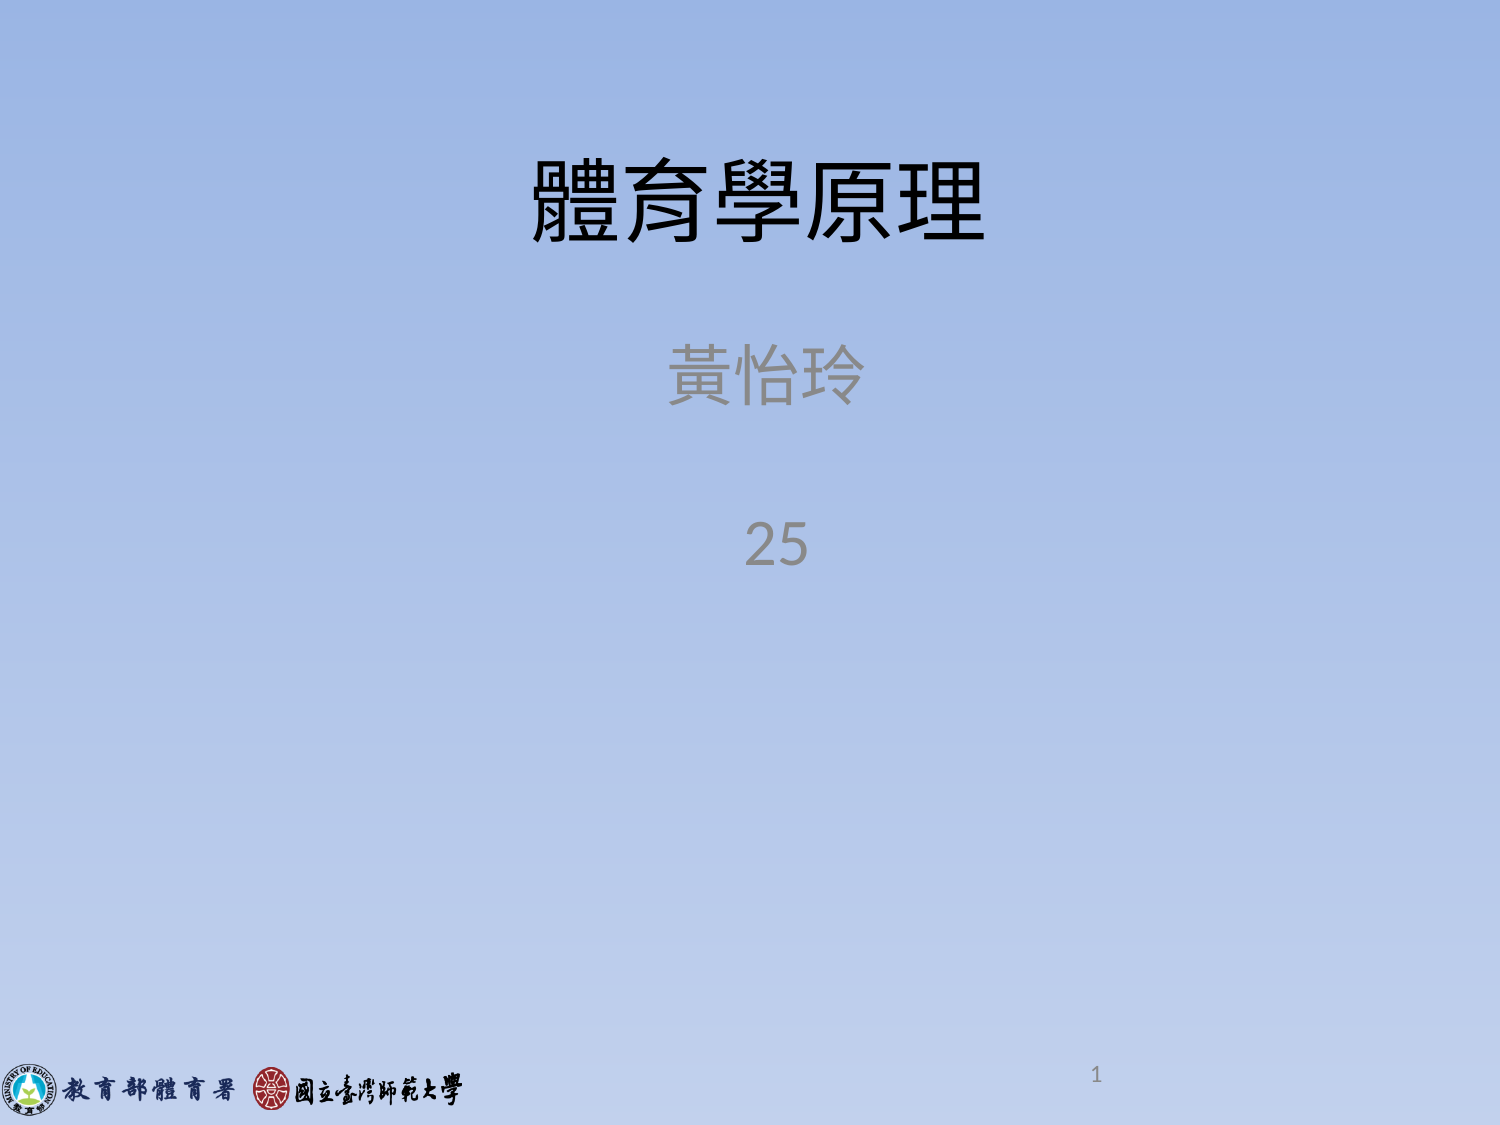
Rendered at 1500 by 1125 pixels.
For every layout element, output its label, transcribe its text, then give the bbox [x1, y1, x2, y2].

title 體育學原理 [121, 78, 1397, 320]
text_box [1074, 1042, 1426, 1103]
text_box 25 [251, 491, 1302, 598]
picture [0, 1051, 243, 1125]
picture [253, 1067, 462, 1110]
subtitle 黃怡玲 [242, 326, 1293, 433]
